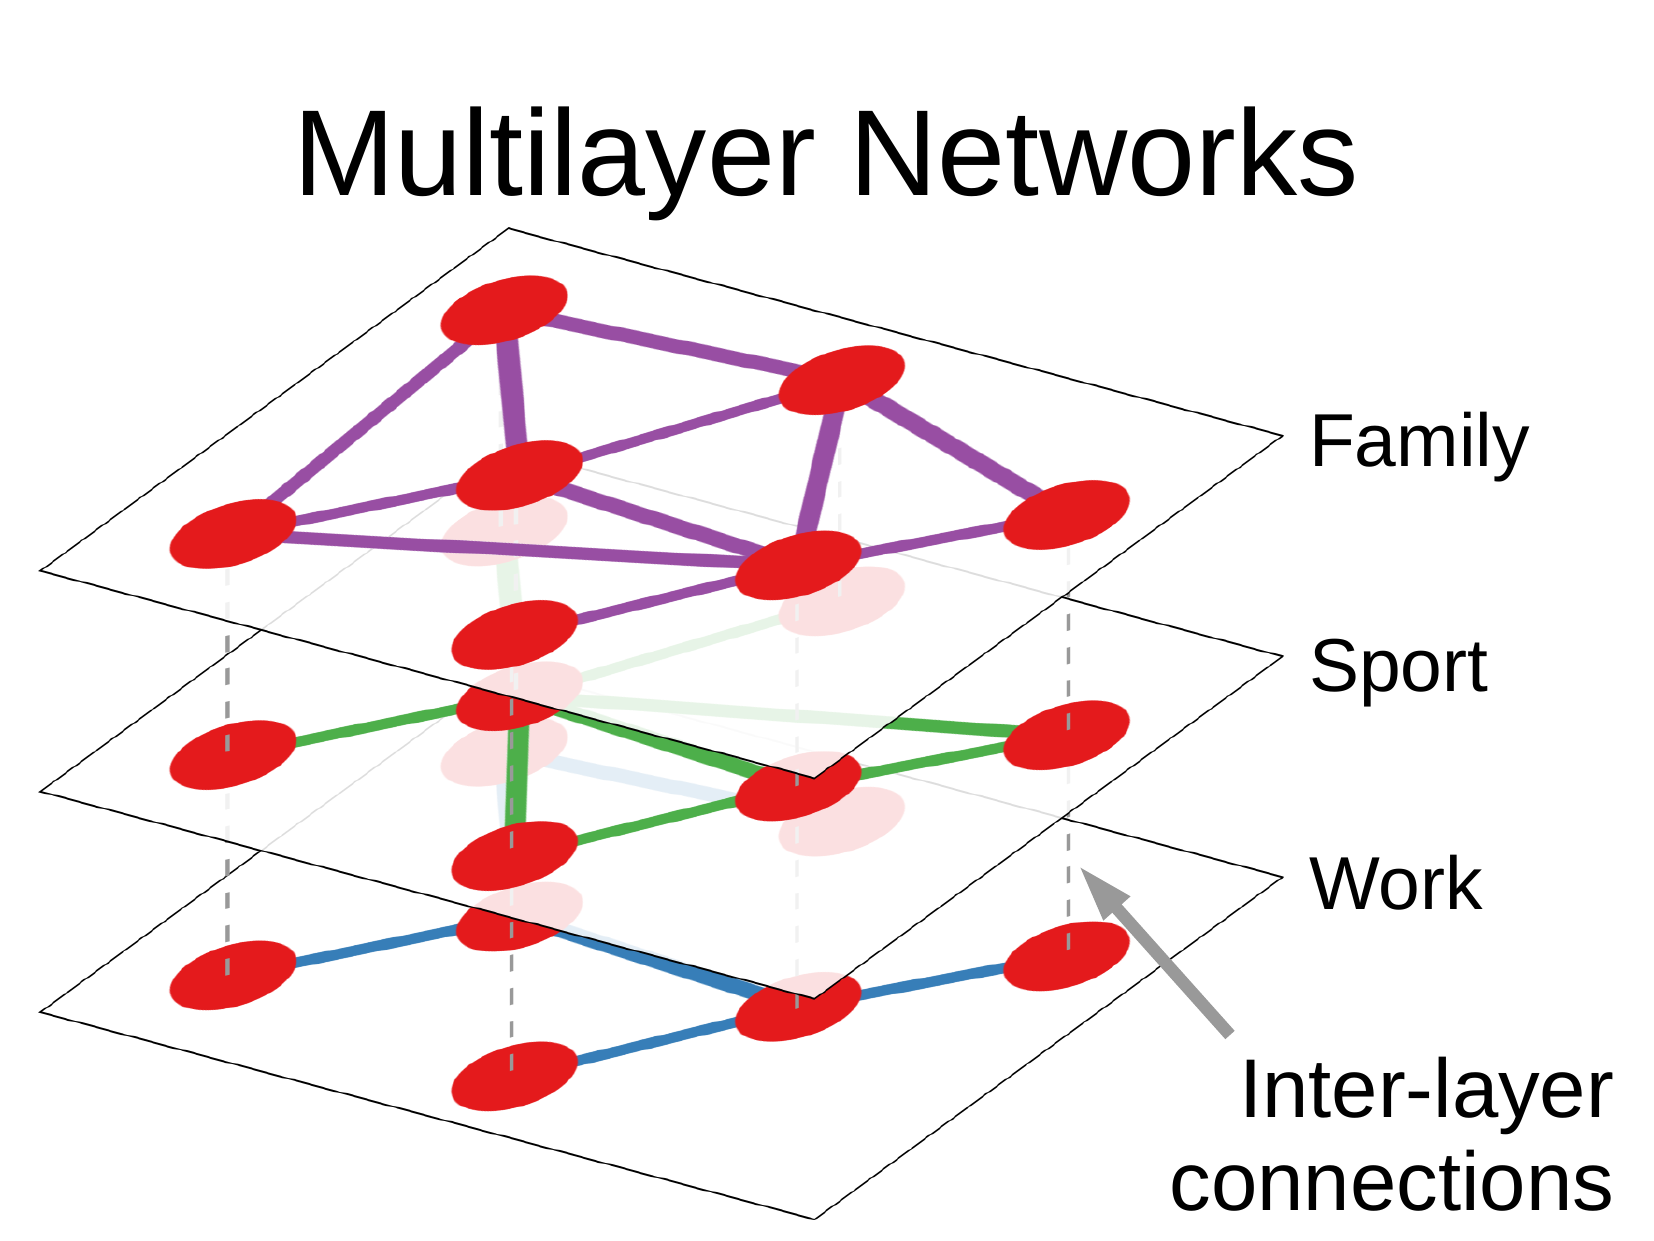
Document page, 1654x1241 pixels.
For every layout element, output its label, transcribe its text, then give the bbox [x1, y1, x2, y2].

text_box Family [1294, 391, 1546, 477]
title Multilayer Networks [82, 49, 1571, 257]
picture [38, 227, 1284, 1220]
text_box Sport [1294, 615, 1504, 701]
text_box Work [1294, 834, 1498, 920]
text_box Inter-layer connections [1155, 1035, 1630, 1206]
